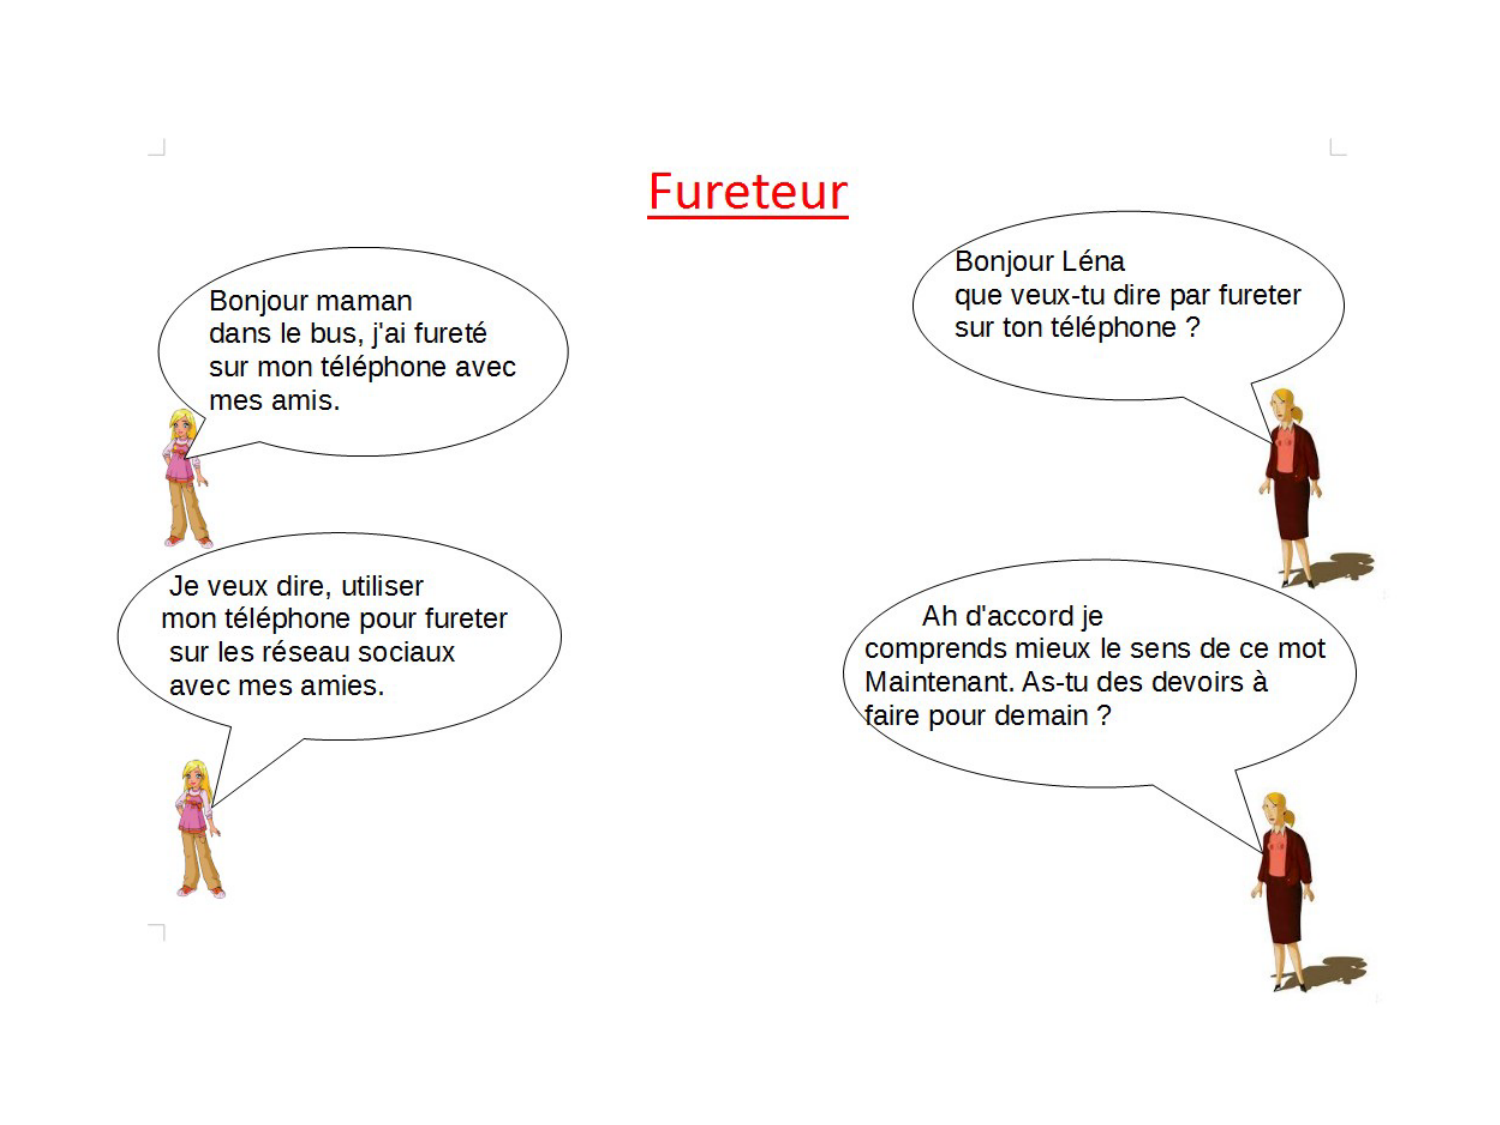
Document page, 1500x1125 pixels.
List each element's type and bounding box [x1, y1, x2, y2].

picture [111, 82, 1413, 1010]
